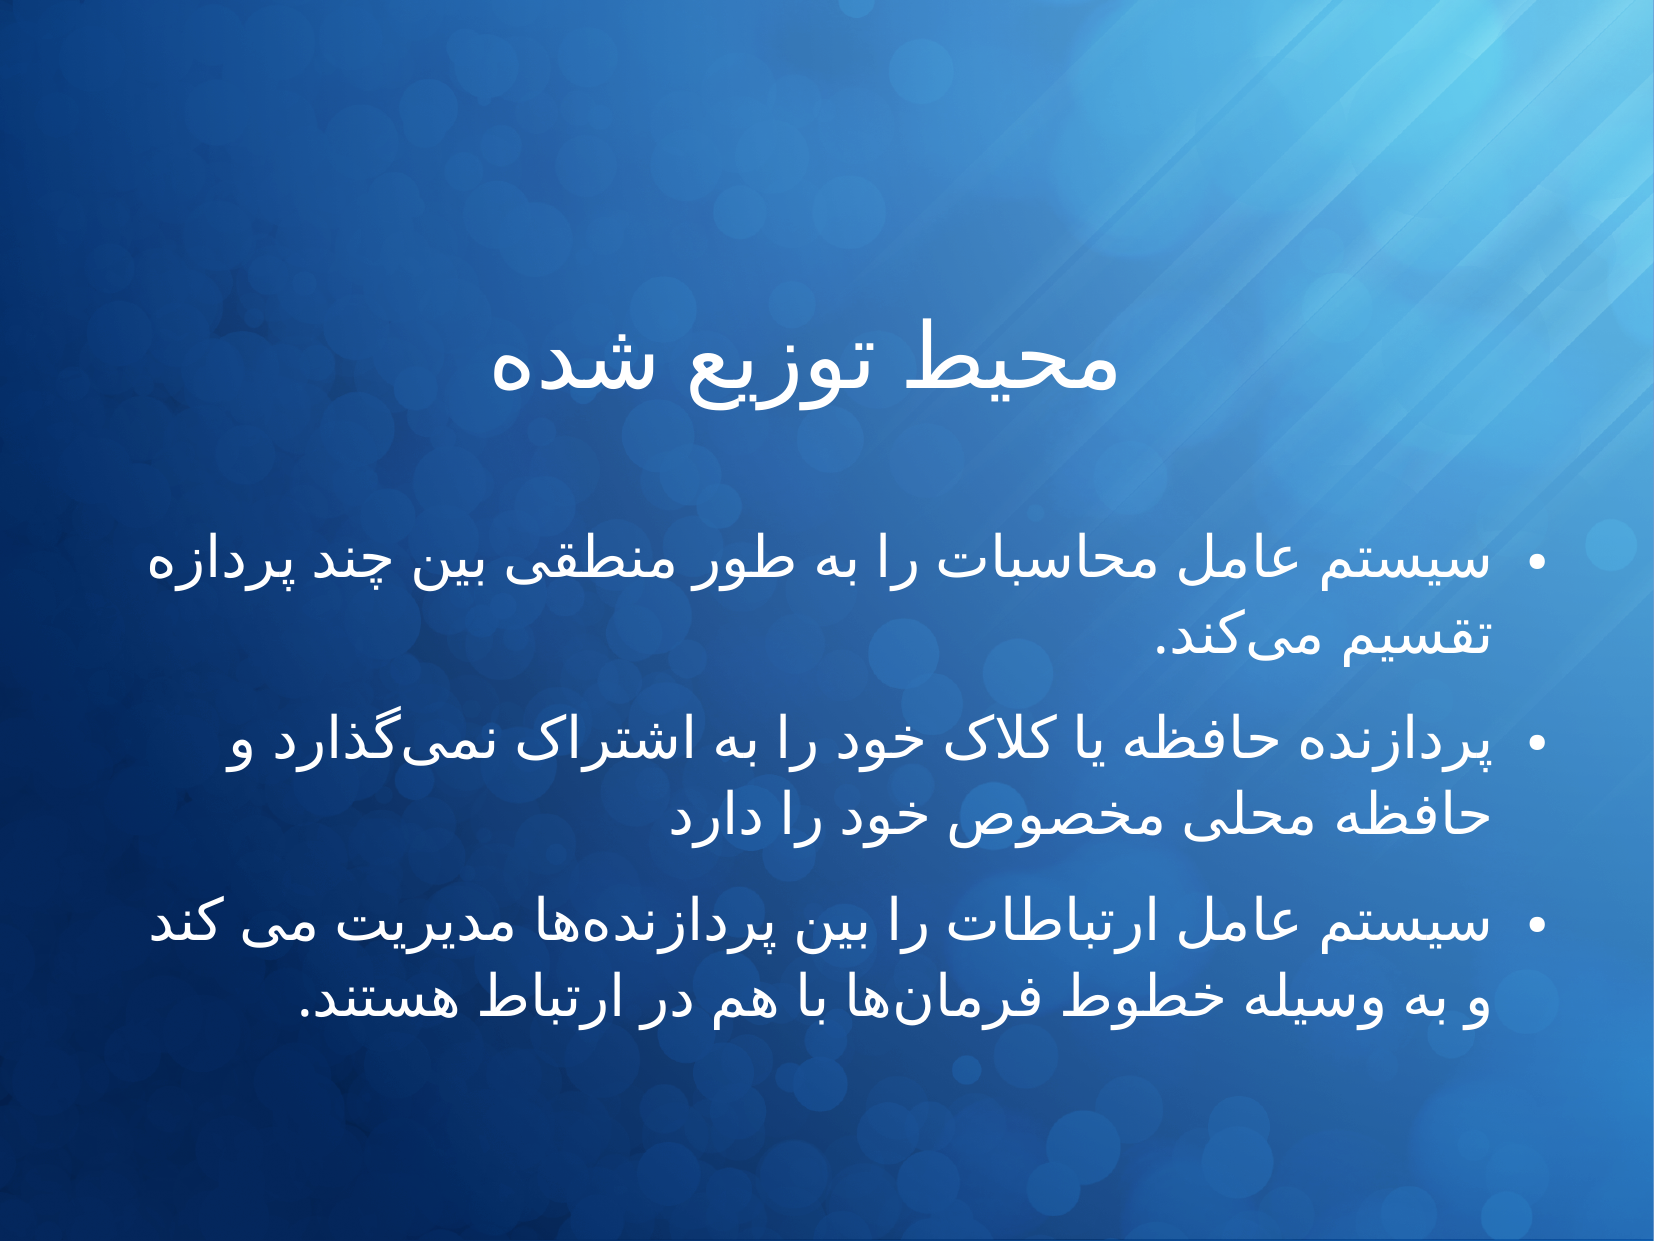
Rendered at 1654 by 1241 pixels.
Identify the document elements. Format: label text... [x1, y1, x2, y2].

list سیستم عامل محاسبات را به طور منطقی بین چند پردازه تقسیم می‌کند. پردازنده حافظه یا کلاک خود را به اشتراک نمی‌گذارد و حافظه محلی مخصوص خود را دارد سیستم عامل ارتباطات را بین پردازنده‌ها مدیریت می کند و به وسیله خطوط فرمان‌ها با هم در ارتباط هستند. [112, 525, 1566, 1139]
title محیط توزیع شده [112, 282, 1501, 451]
picture [0, 0, 1654, 1241]
